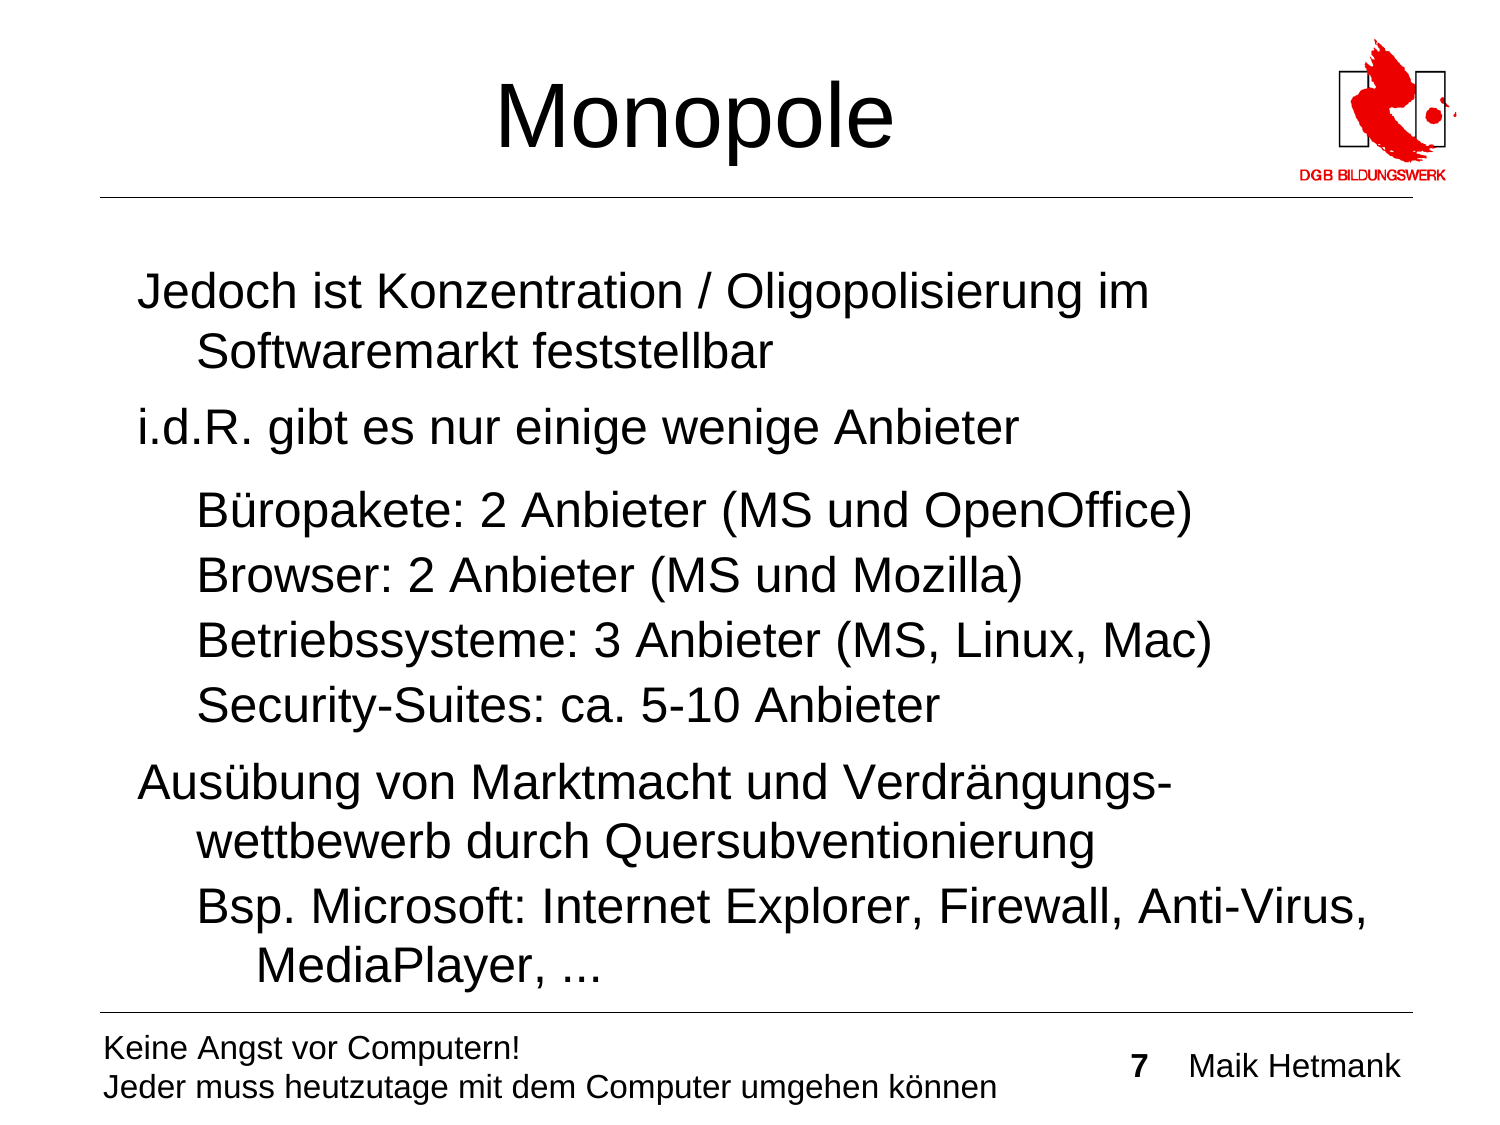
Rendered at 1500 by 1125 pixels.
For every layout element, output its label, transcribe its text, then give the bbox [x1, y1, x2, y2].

picture [1299, 37, 1457, 181]
text_box Büropakete: 2 Anbieter (MS und OpenOffice) [137, 478, 1407, 542]
text_box Bsp. Microsoft: Internet Explorer, Firewall, Anti-Virus, MediaPlayer, ... [137, 874, 1407, 990]
text_box Browser: 2 Anbieter (MS und Mozilla) [137, 543, 1407, 602]
text_box Jedoch ist Konzentration / Oligopolisierung im Softwaremarkt feststellbar [137, 259, 1407, 376]
text_box Betriebssysteme: 3 Anbieter (MS, Linux, Mac) [137, 608, 1407, 667]
title Monopole [87, 49, 1305, 175]
text_box i.d.R. gibt es nur einige wenige Anbieter [137, 395, 1407, 455]
text_box Security-Suites: ca. 5-10 Anbieter [137, 673, 1407, 732]
text_box Ausübung von Marktmacht und Verdrängungs-wettbewerb durch Quersubventionierung [137, 749, 1407, 866]
